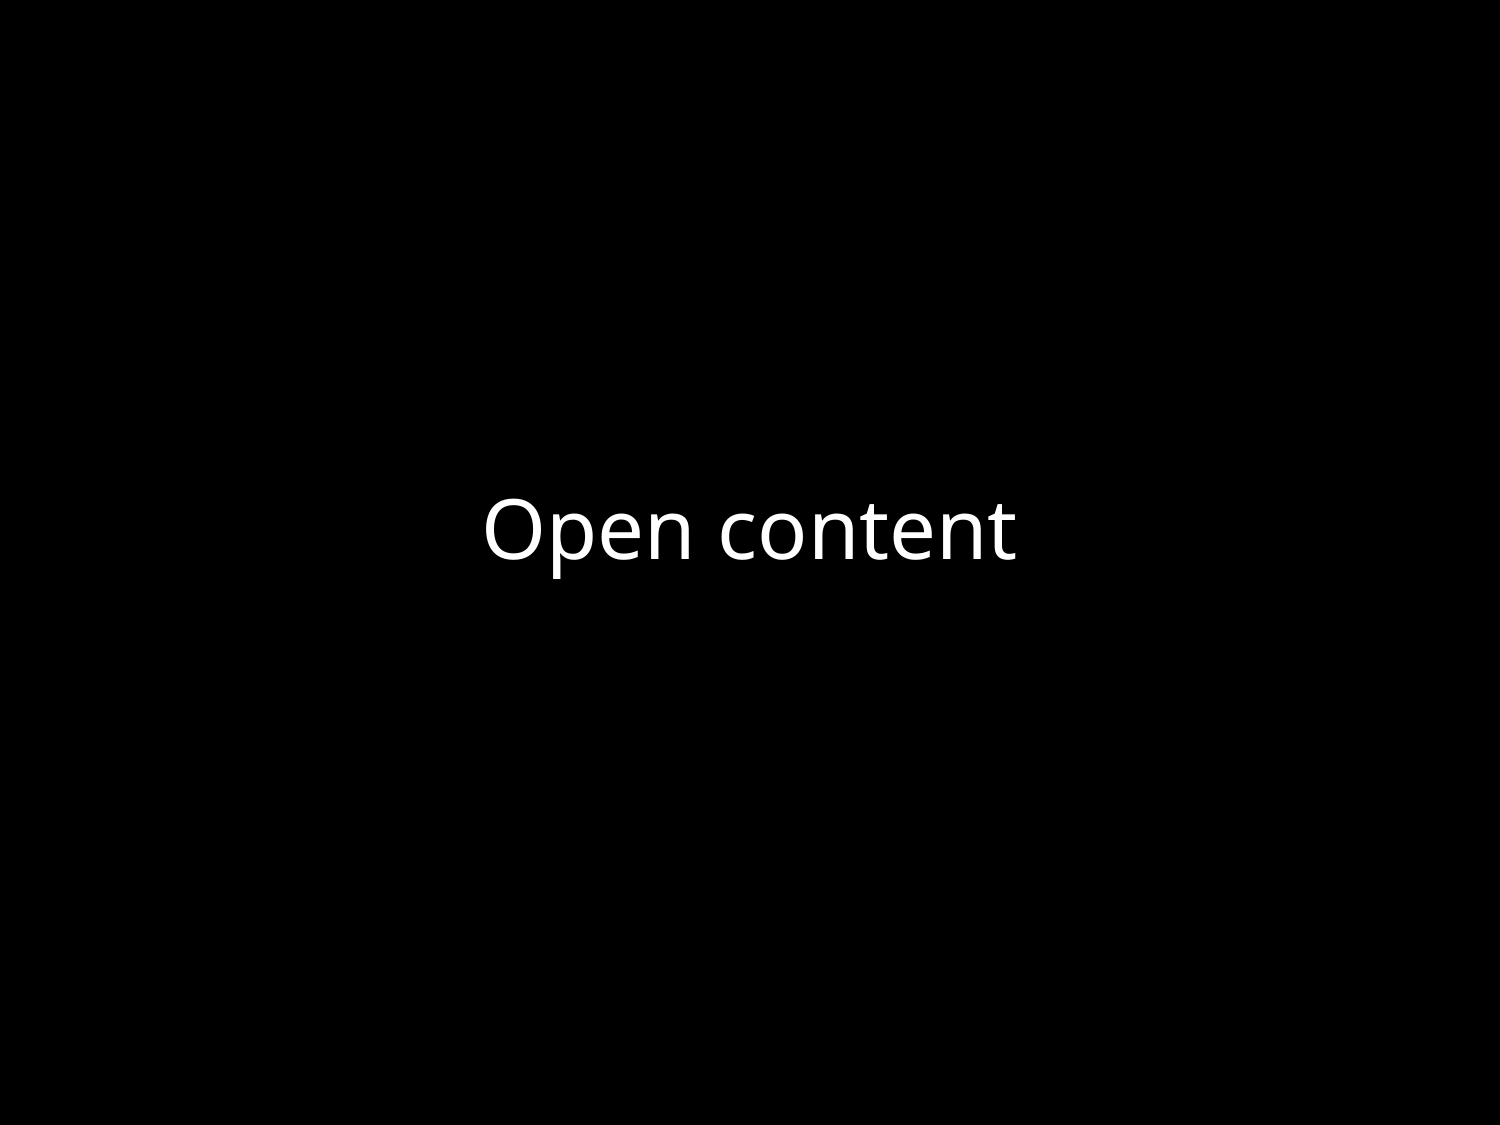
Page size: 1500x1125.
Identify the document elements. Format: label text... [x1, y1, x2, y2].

title Open content [112, 349, 1388, 591]
